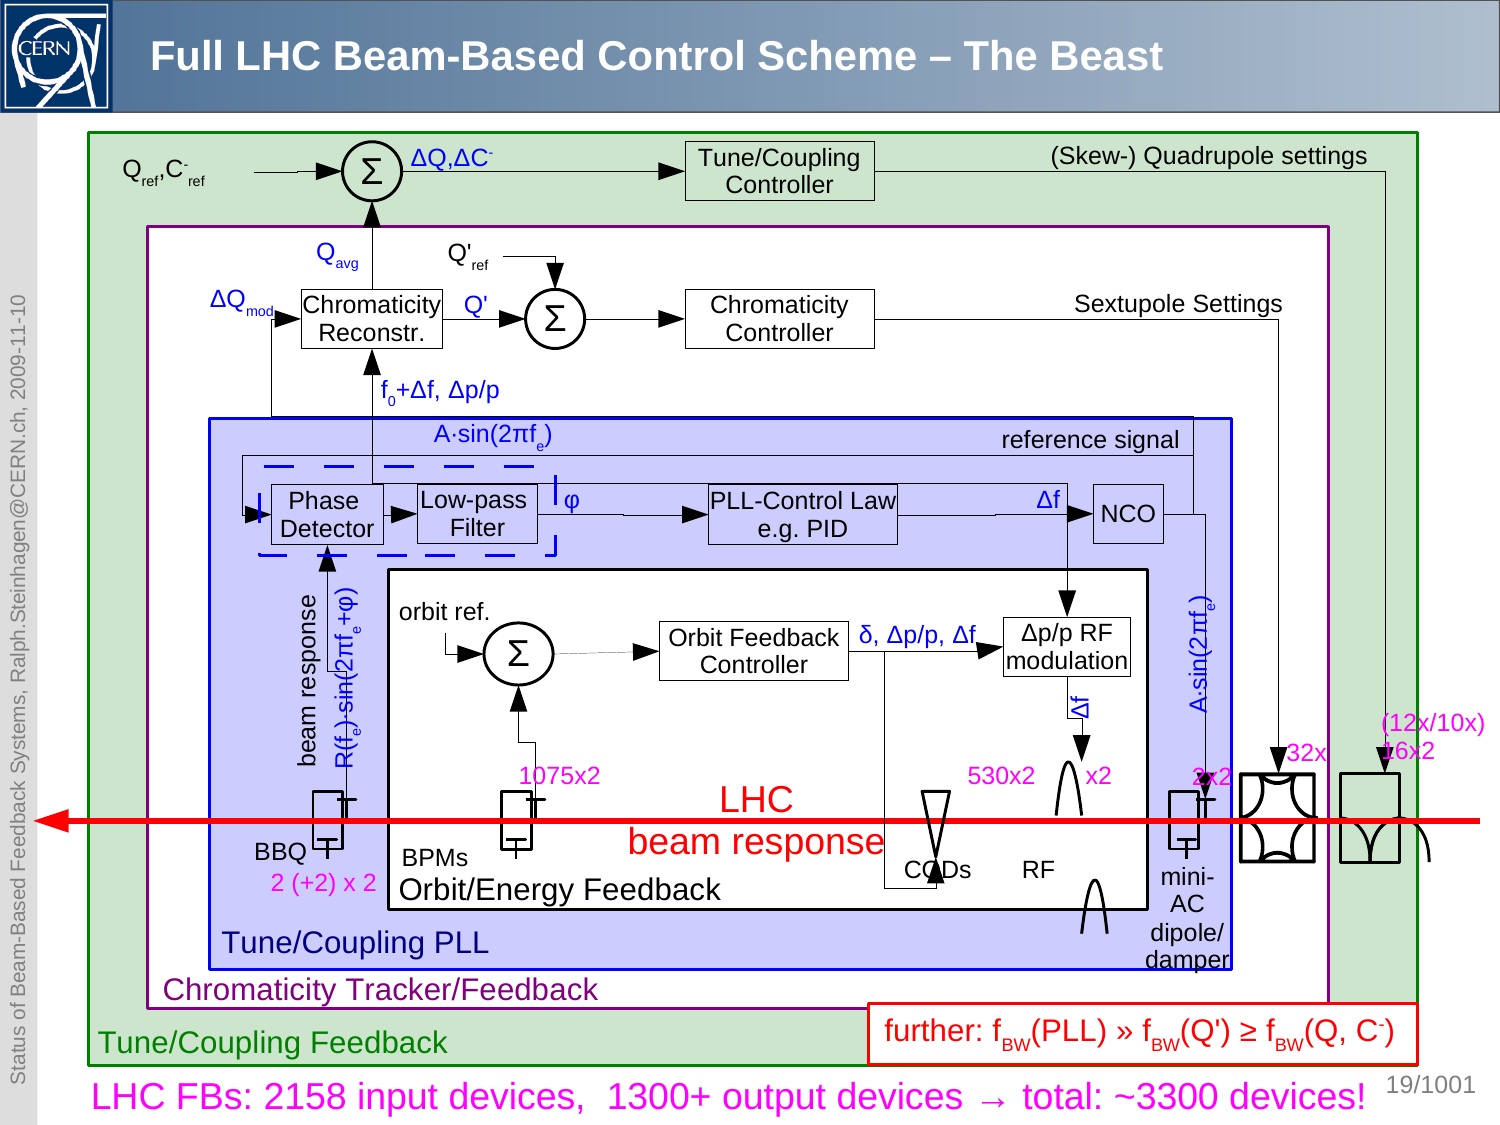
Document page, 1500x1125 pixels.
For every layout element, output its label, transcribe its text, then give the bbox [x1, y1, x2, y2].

text_box Chromaticity Reconstr. [301, 289, 443, 349]
text_box [898, 484, 1021, 515]
text_box 32x [1271, 731, 1342, 775]
text_box [1171, 793, 1197, 818]
text_box [1200, 801, 1204, 818]
text_box f0+Δf, Δp/p [366, 376, 372, 417]
text_box (Skew-) Quadrupole settings [1035, 134, 1383, 178]
text_box Tune/Coupling Controller [685, 141, 875, 201]
text_box Tune/Coupling PLL [206, 917, 506, 964]
text_box Qref,C-ref [107, 147, 254, 197]
text_box [88, 824, 1418, 1066]
text_box Q' [449, 283, 616, 327]
text_box CODs [889, 847, 987, 891]
text_box 1075x2 [503, 754, 616, 798]
text_box ΔQ,ΔC- [395, 135, 621, 179]
text_box φ [549, 478, 708, 483]
text_box [328, 515, 1067, 818]
text_box Tune/Coupling Feedback [82, 1017, 464, 1068]
text_box Δf [1021, 484, 1067, 522]
text_box Δf [1058, 680, 1082, 735]
text_box Qavg [301, 230, 487, 280]
text_box LHC FBs: 2158 input devices, 1300+ output devices → total: ~3300 devices! [76, 1068, 1382, 1125]
text_box Σ [484, 622, 554, 686]
text_box 530x2 [952, 754, 1051, 798]
text_box 2 (+2) x 2 [255, 860, 392, 904]
text_box further: fBW(PLL) » fBW(Q') ≥ fBW(Q, C-) [868, 1003, 1418, 1065]
text_box [519, 652, 884, 818]
text_box beam response [285, 579, 329, 783]
text_box RF [1007, 848, 1083, 891]
text_box [88, 132, 1418, 818]
text_box [384, 484, 417, 515]
text_box [373, 172, 1385, 772]
text_box [1342, 824, 1368, 861]
text_box Σ [342, 141, 401, 201]
text_box φ [549, 484, 708, 522]
text_box [1188, 841, 1197, 848]
text_box Chromaticity Tracker/Feedback [147, 964, 614, 1015]
text_box [1360, 824, 1380, 842]
text_box [1342, 775, 1398, 818]
text_box Phase Detector [271, 484, 384, 545]
text_box Chromaticity Controller [685, 289, 875, 349]
text_box BPMs [386, 836, 484, 879]
title Full LHC Beam-Based Control Scheme – The Beast [150, 7, 1341, 106]
text_box [314, 824, 341, 848]
text_box Δf [1068, 680, 1102, 735]
text_box Sextupole Settings [1059, 282, 1299, 325]
text_box Orbit/Energy Feedback [383, 864, 737, 914]
text_box A∙sin(2πfe) [419, 417, 568, 462]
text_box [931, 824, 940, 845]
text_box A∙sin(2πfe) [1176, 580, 1226, 729]
text_box [446, 633, 492, 654]
text_box [1401, 773, 1418, 818]
text_box Orbit Feedback Controller [659, 621, 849, 681]
text_box ΔQmod [373, 280, 402, 289]
text_box f0+Δf, Δp/p [373, 367, 523, 417]
text_box [273, 327, 371, 416]
text_box [373, 417, 419, 455]
text_box [503, 824, 530, 848]
text_box 2x2 [1177, 754, 1248, 798]
text_box [885, 515, 1205, 818]
text_box [568, 417, 1193, 455]
text_box [243, 456, 372, 515]
text_box BBQ [239, 830, 322, 873]
text_box [925, 793, 947, 818]
text_box [1372, 824, 1398, 861]
text_box Q'ref [432, 231, 504, 281]
text_box x2 [1070, 754, 1127, 798]
text_box δ, Δp/p, Δf [843, 612, 992, 656]
text_box Δf [1021, 478, 1188, 522]
text_box ΔQmod [195, 277, 372, 327]
text_box [373, 456, 1193, 514]
text_box [314, 793, 341, 818]
text_box Σ [526, 327, 584, 349]
text_box [503, 798, 530, 818]
text_box [1171, 824, 1197, 848]
text_box mini- AC dipole/ damper [1130, 854, 1246, 982]
text_box R(fe)∙sin(2πfe+φ) [322, 572, 372, 785]
text_box Low-pass Filter [417, 484, 538, 544]
text_box reference signal [986, 418, 1193, 462]
text_box [402, 257, 555, 319]
picture [0, 0, 113, 113]
text_box orbit ref. [384, 590, 507, 633]
text_box [373, 320, 1339, 818]
text_box [538, 484, 549, 514]
text_box NCO [1093, 522, 1164, 544]
text_box Δp/p RF modulation [1003, 617, 1131, 677]
text_box (12x/10x) 16x2 [1366, 701, 1500, 773]
text_box PLL-Control Law e.g. PID [708, 484, 898, 545]
text_box [885, 824, 932, 888]
